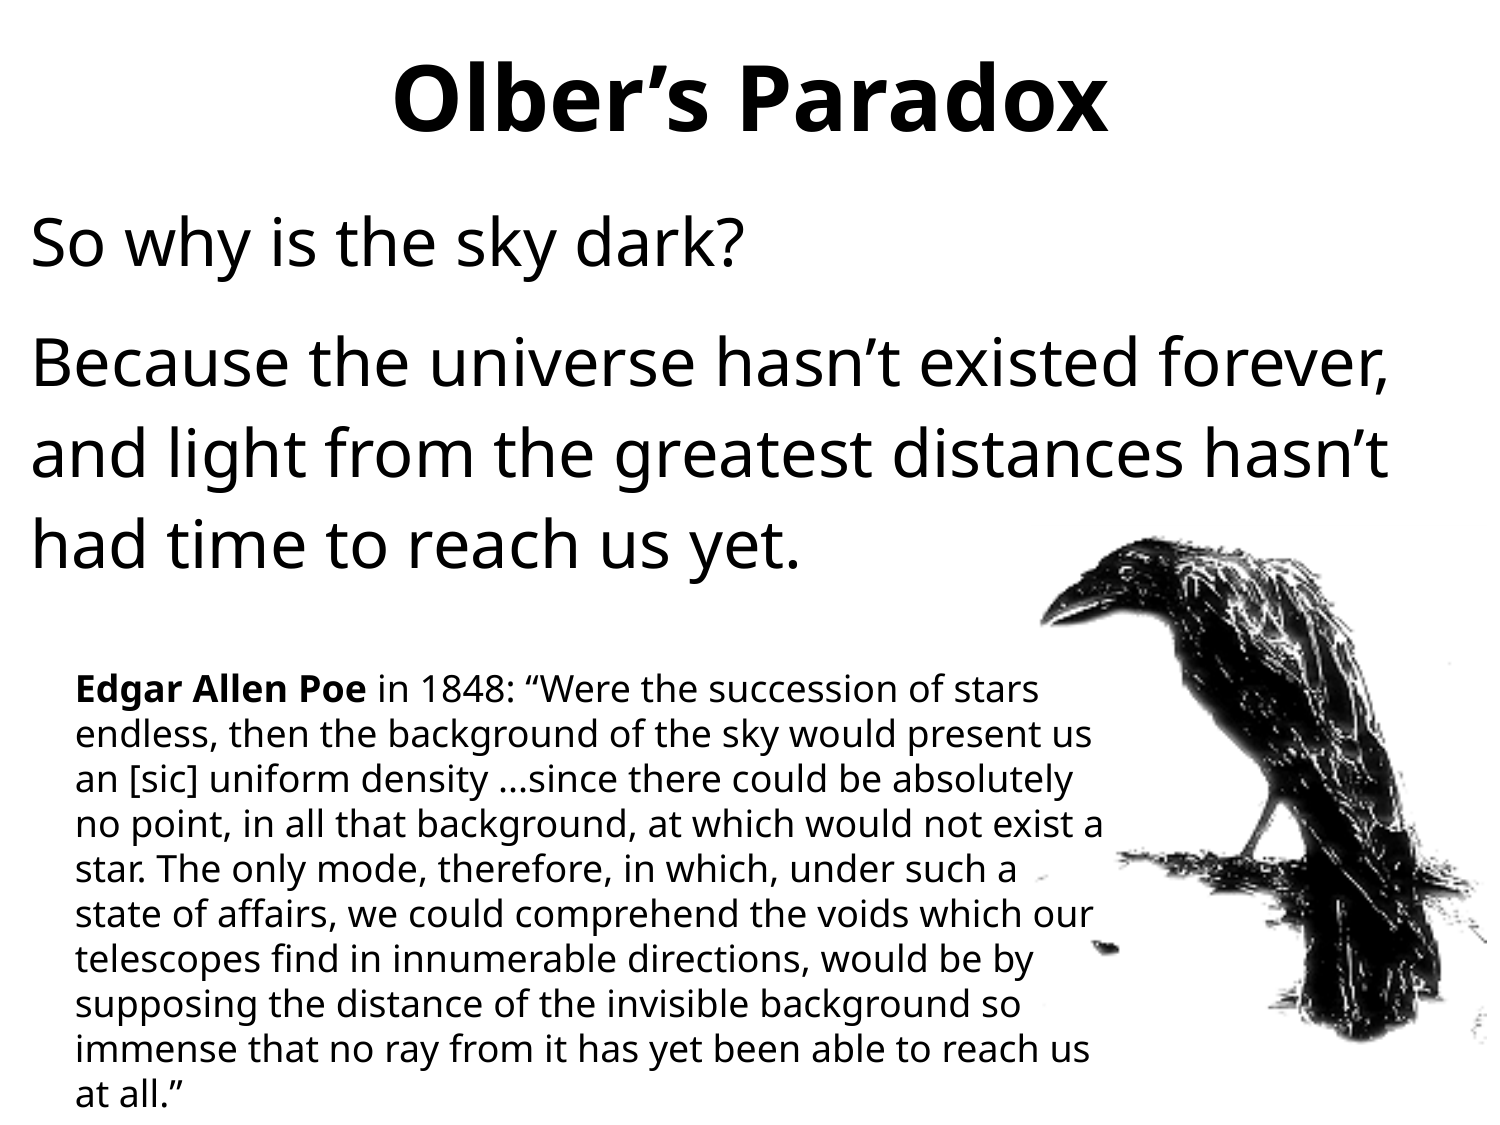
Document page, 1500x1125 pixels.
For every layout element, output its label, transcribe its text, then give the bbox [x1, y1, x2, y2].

text_box Edgar Allen Poe in 1848: “Were the succession of stars endless, then the background of the sky would present us an [sic] uniform density ...since there could be absolutely no point, in all that background, at which would not exist a star. The only mode, therefore, in which, under such a state of affairs, we could comprehend the voids which our telescopes find in innumerable directions, would be by supposing the distance of the invisible background so immense that no ray from it has yet been able to reach us at all.” [59, 848, 1128, 1123]
list So why is the sky dark? Because the universe hasn’t existed forever, and light from the greatest distances hasn’t had time to reach us yet. [30, 195, 1471, 848]
picture [1128, 524, 1487, 1051]
title Olber’s Paradox [30, 21, 1471, 172]
